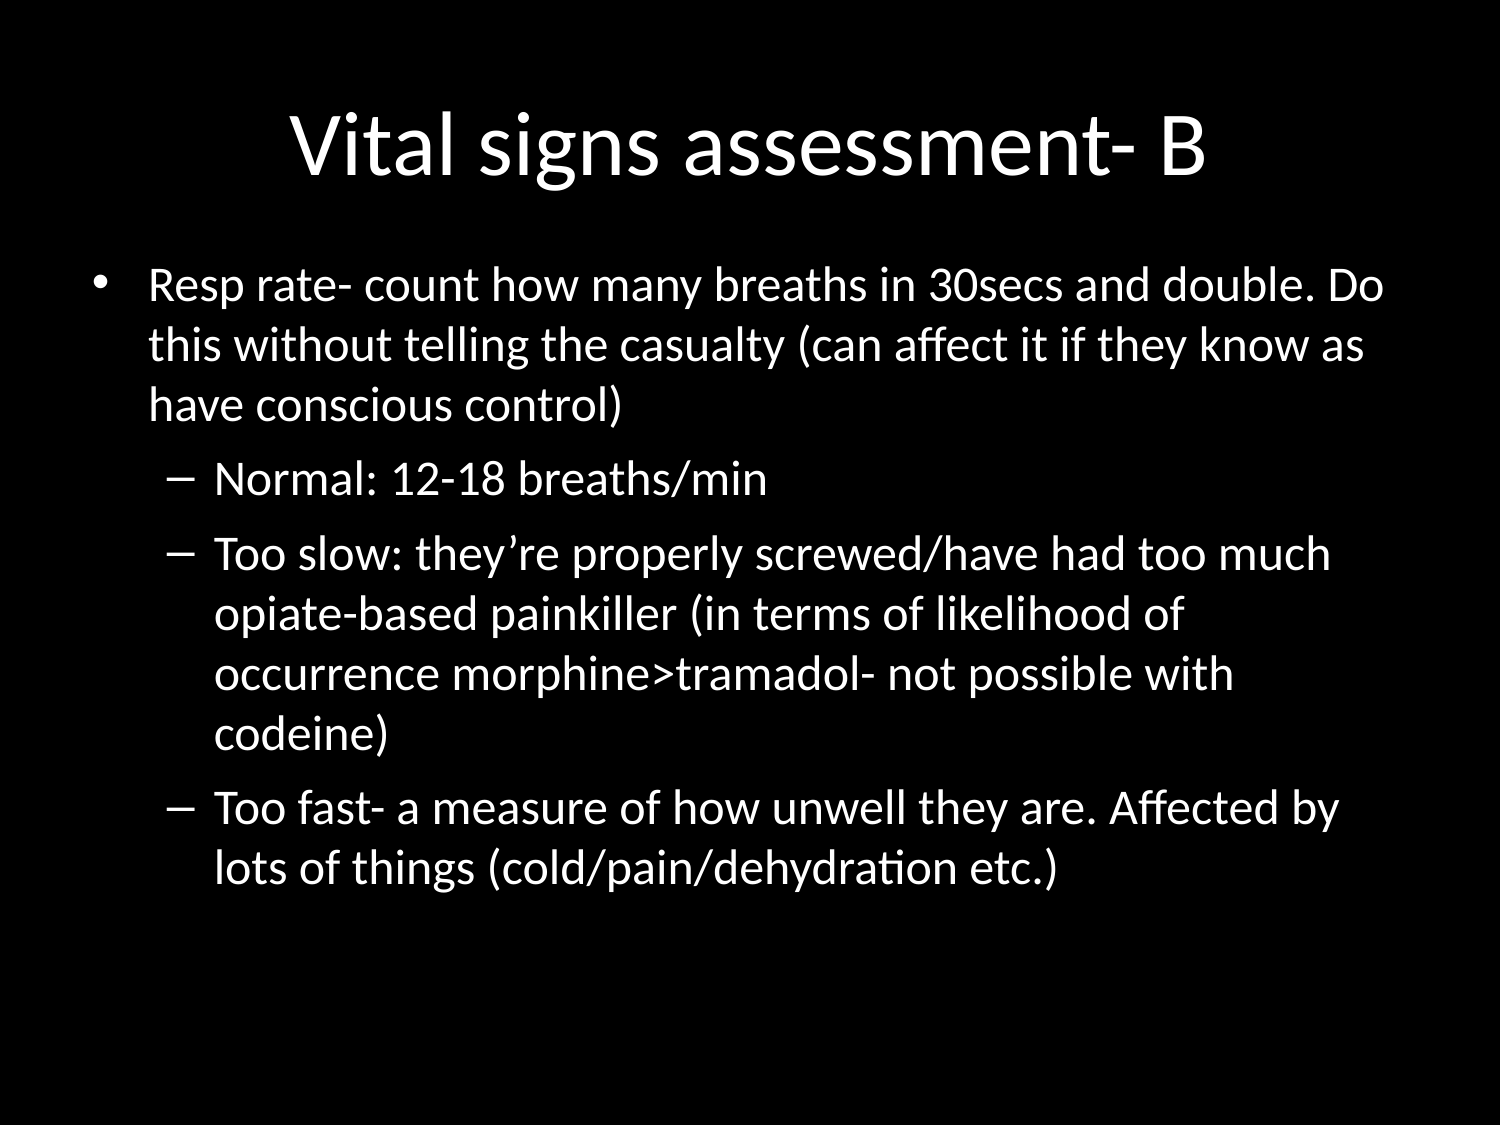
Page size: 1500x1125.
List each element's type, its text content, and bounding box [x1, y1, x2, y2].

title Vital signs assessment- B [75, 45, 1425, 233]
list Resp rate- count how many breaths in 30secs and double. Do this without telling the casualty (can affect it if they know as have conscious control) Normal: 12-18 breaths/min Too slow: they’re properly screwed/have had too much opiate-based painkiller (in terms of likelihood of occurrence morphine>tramadol- not possible with codeine) Too fast- a measure of how unwell they are. Affected by lots of things (cold/pain/dehydration etc.) [76, 243, 1427, 986]
